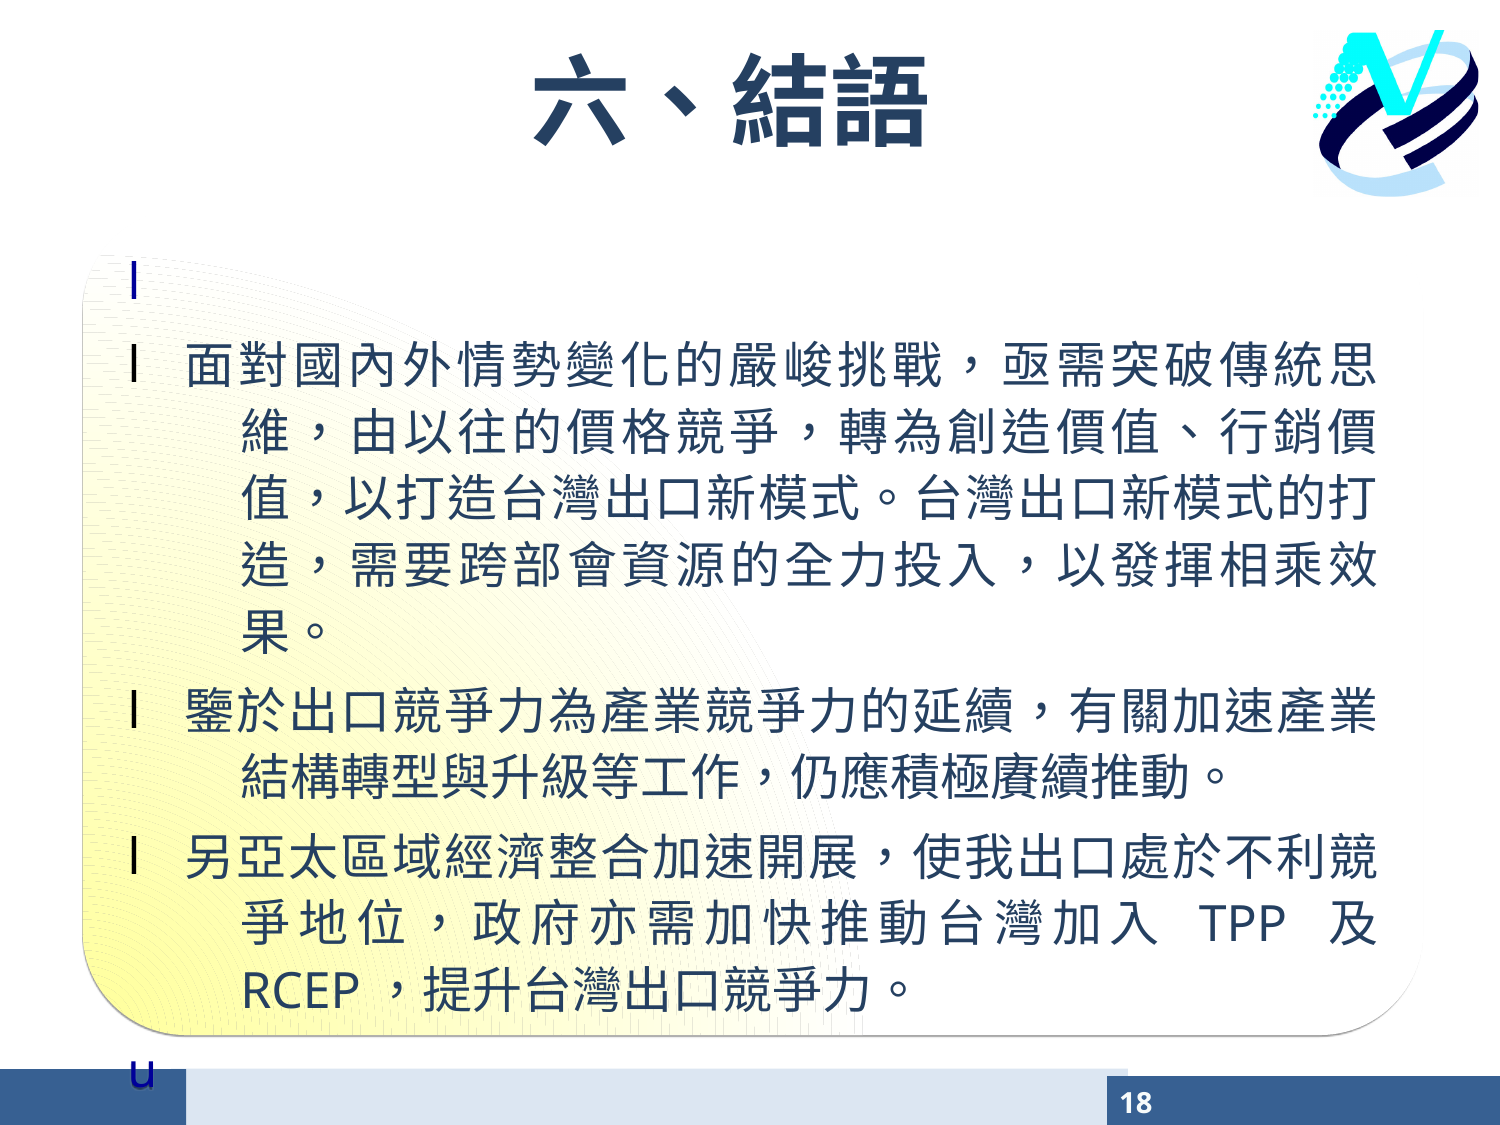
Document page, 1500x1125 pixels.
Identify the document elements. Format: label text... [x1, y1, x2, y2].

text_box 面對國內外情勢變化的嚴峻挑戰，亟需突破傳統思維，由以往的價格競爭，轉為創造價值、行銷價值，以打造台灣出口新模式。台灣出口新模式的打造，需要跨部會資源的全力投入，以發揮相乘效果。 鑒於出口競爭力為產業競爭力的延續，有關加速產業結構轉型與升級等工作，仍應積極賡續推動。 另亞太區域經濟整合加速開展，使我出口處於不利競爭地位，政府亦需加快推動台灣加入 TPP 及 RCEP，提升台灣出口競爭力。 [82, 208, 1424, 1036]
title 六、結語 [2, 0, 1459, 197]
